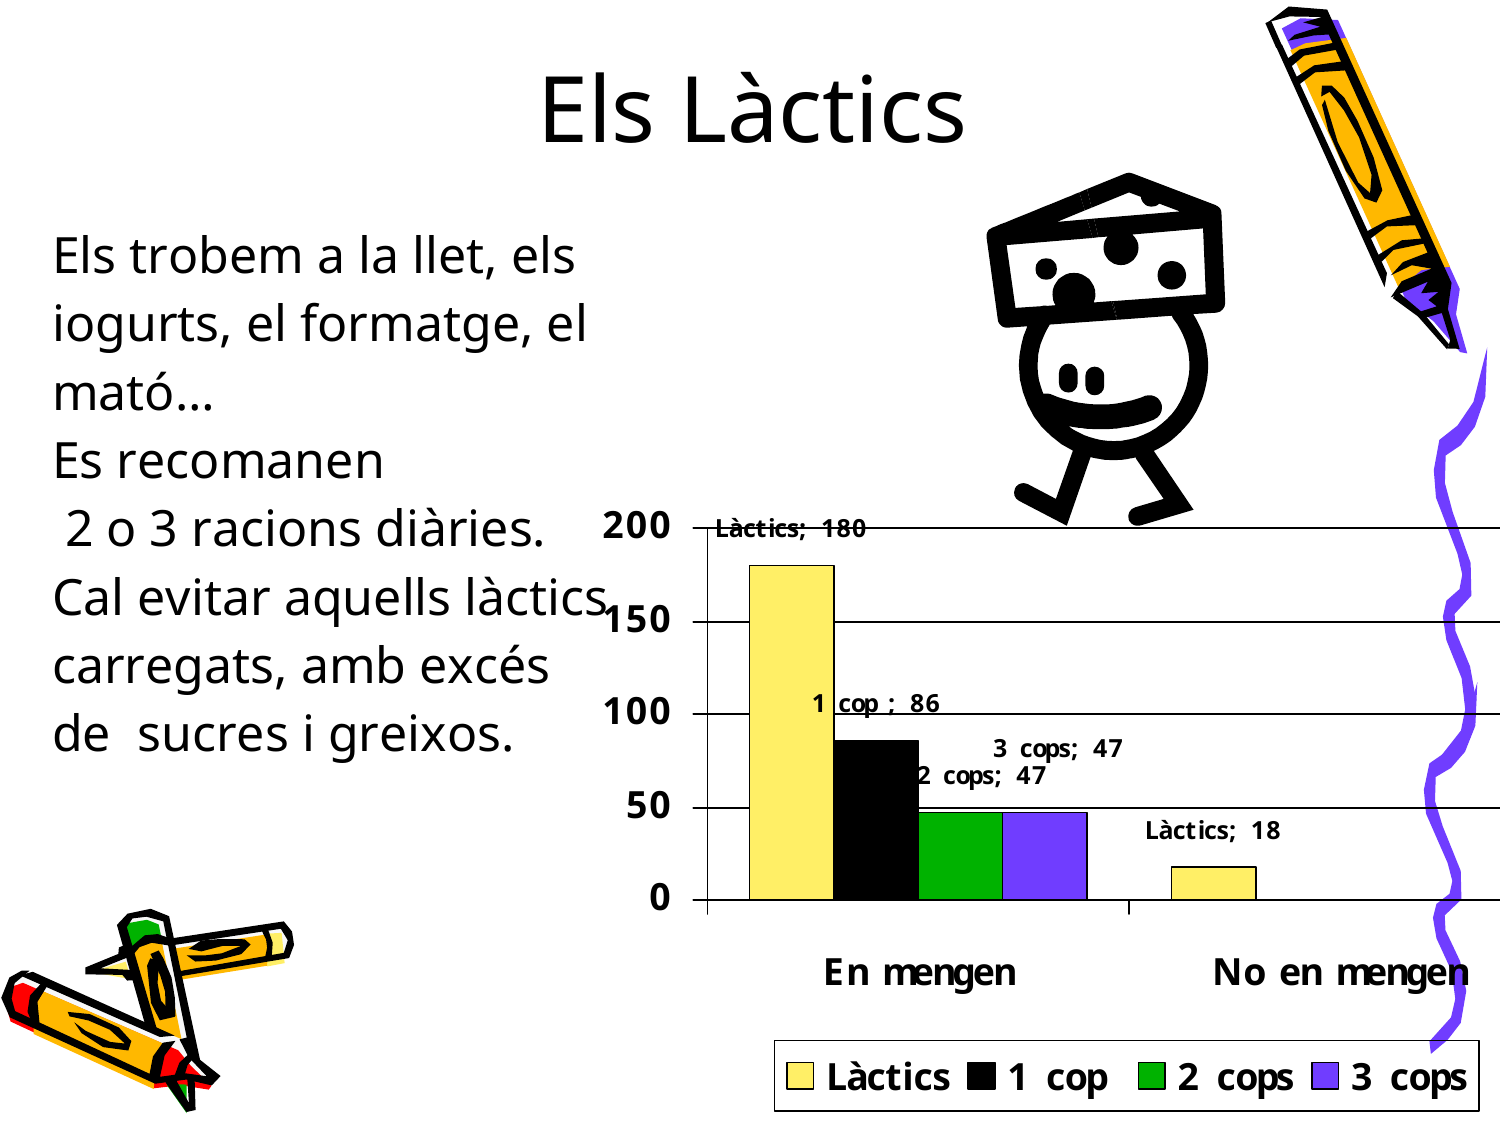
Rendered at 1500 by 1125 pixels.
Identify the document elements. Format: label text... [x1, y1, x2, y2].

text_box Els trobem a la llet, els iogurts, el formatge, el mató… Es recomanen 2 o 3 racions diàries. Cal evitar aquells làctics carregats, amb excés de sucres i greixos. [37, 212, 633, 842]
text_box Els Làctics [265, 24, 1240, 178]
picture [986, 172, 1226, 457]
chart [572, 457, 1500, 1125]
